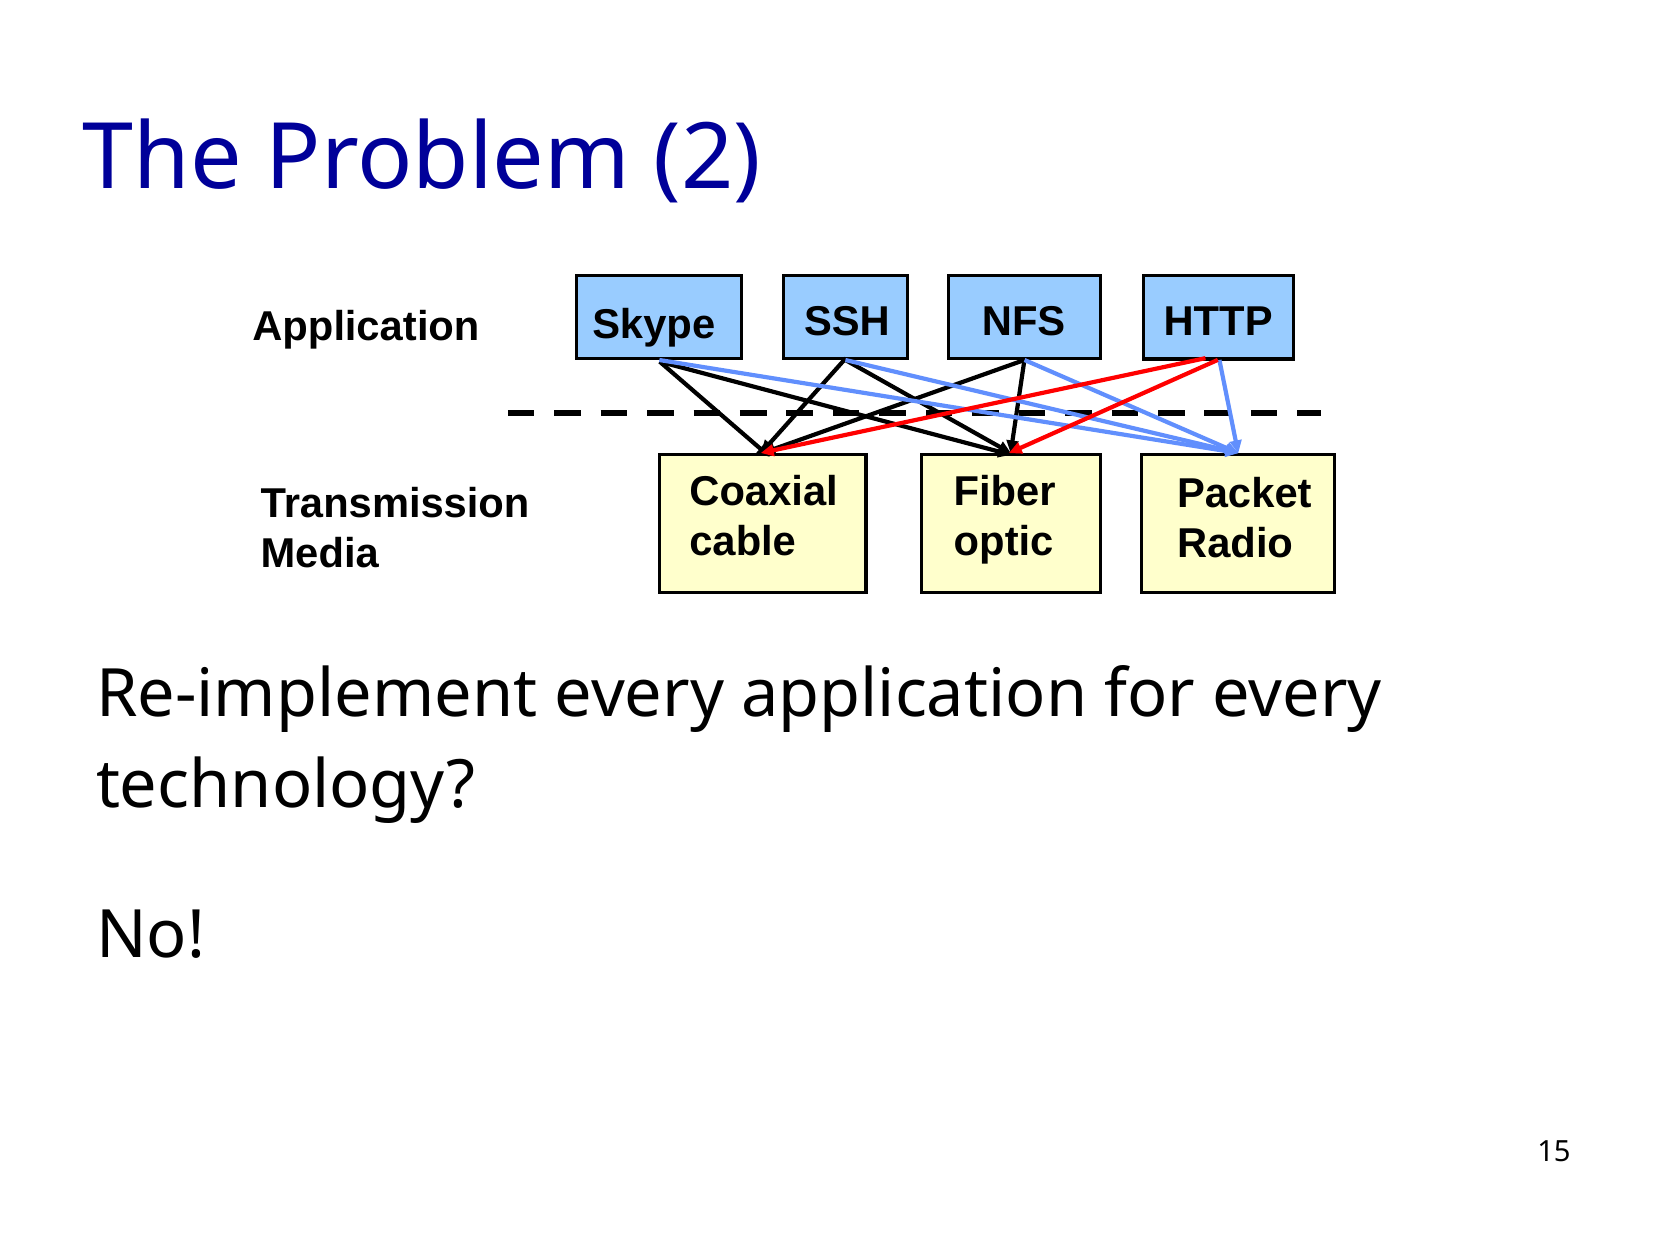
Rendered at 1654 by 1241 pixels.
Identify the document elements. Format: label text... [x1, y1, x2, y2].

text_box Application [237, 291, 495, 357]
text_box HTTP [1148, 286, 1288, 352]
text_box NFS [966, 286, 1081, 352]
text_box [921, 454, 1101, 593]
text_box Coaxial cable [674, 456, 865, 572]
list Re-implement every application for every technology? No! [60, 645, 1571, 1096]
title The Problem (2) [82, 49, 1571, 257]
text_box Packet Radio [1162, 457, 1327, 574]
text_box Skype [577, 289, 743, 355]
text_box SSH [789, 286, 906, 352]
text_box Transmission Media [245, 468, 545, 584]
text_box [576, 275, 742, 359]
text_box Fiber optic [938, 456, 1071, 572]
text_box [948, 275, 1101, 359]
text_box [659, 454, 866, 593]
text_box [1143, 275, 1294, 359]
text_box [1141, 454, 1335, 593]
text_box [783, 275, 908, 359]
